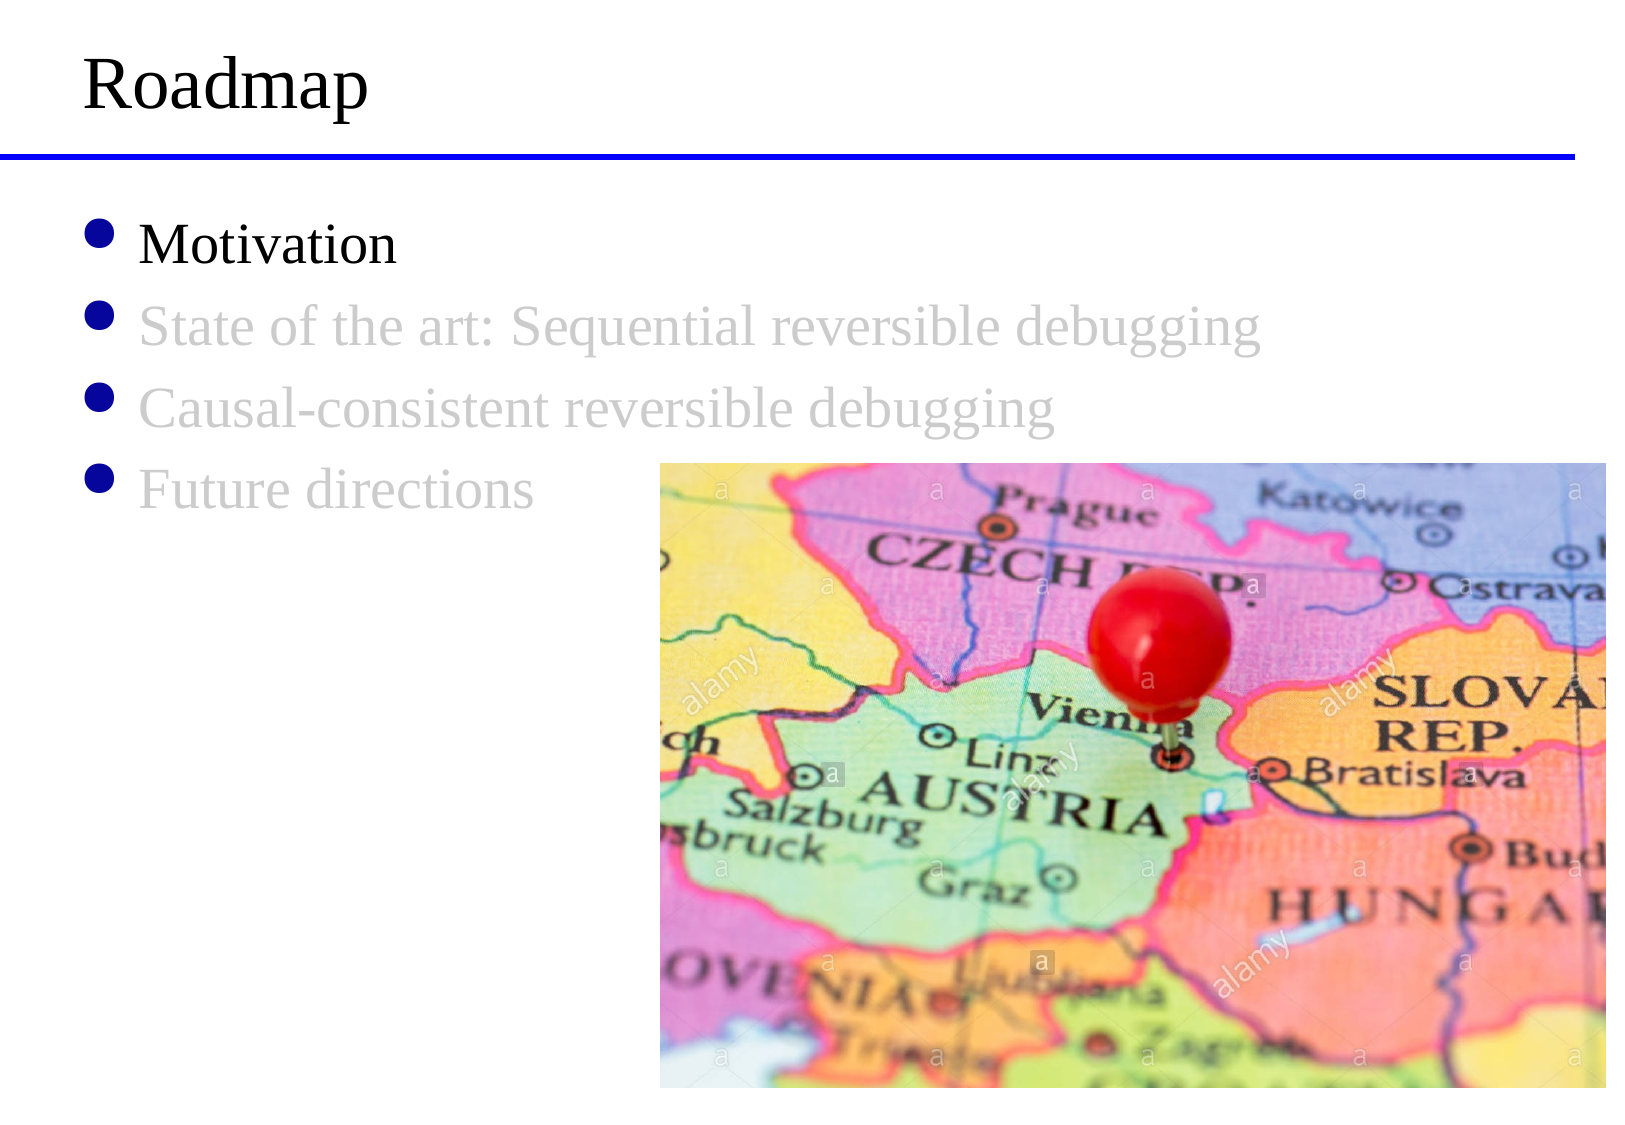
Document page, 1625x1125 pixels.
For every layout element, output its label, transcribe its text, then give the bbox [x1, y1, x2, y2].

picture [660, 463, 1606, 1088]
list Motivation State of the art: Sequential reversible debugging Causal-consistent reversible debugging Future directions [67, 198, 1478, 1061]
title Roadmap [67, 27, 1544, 131]
